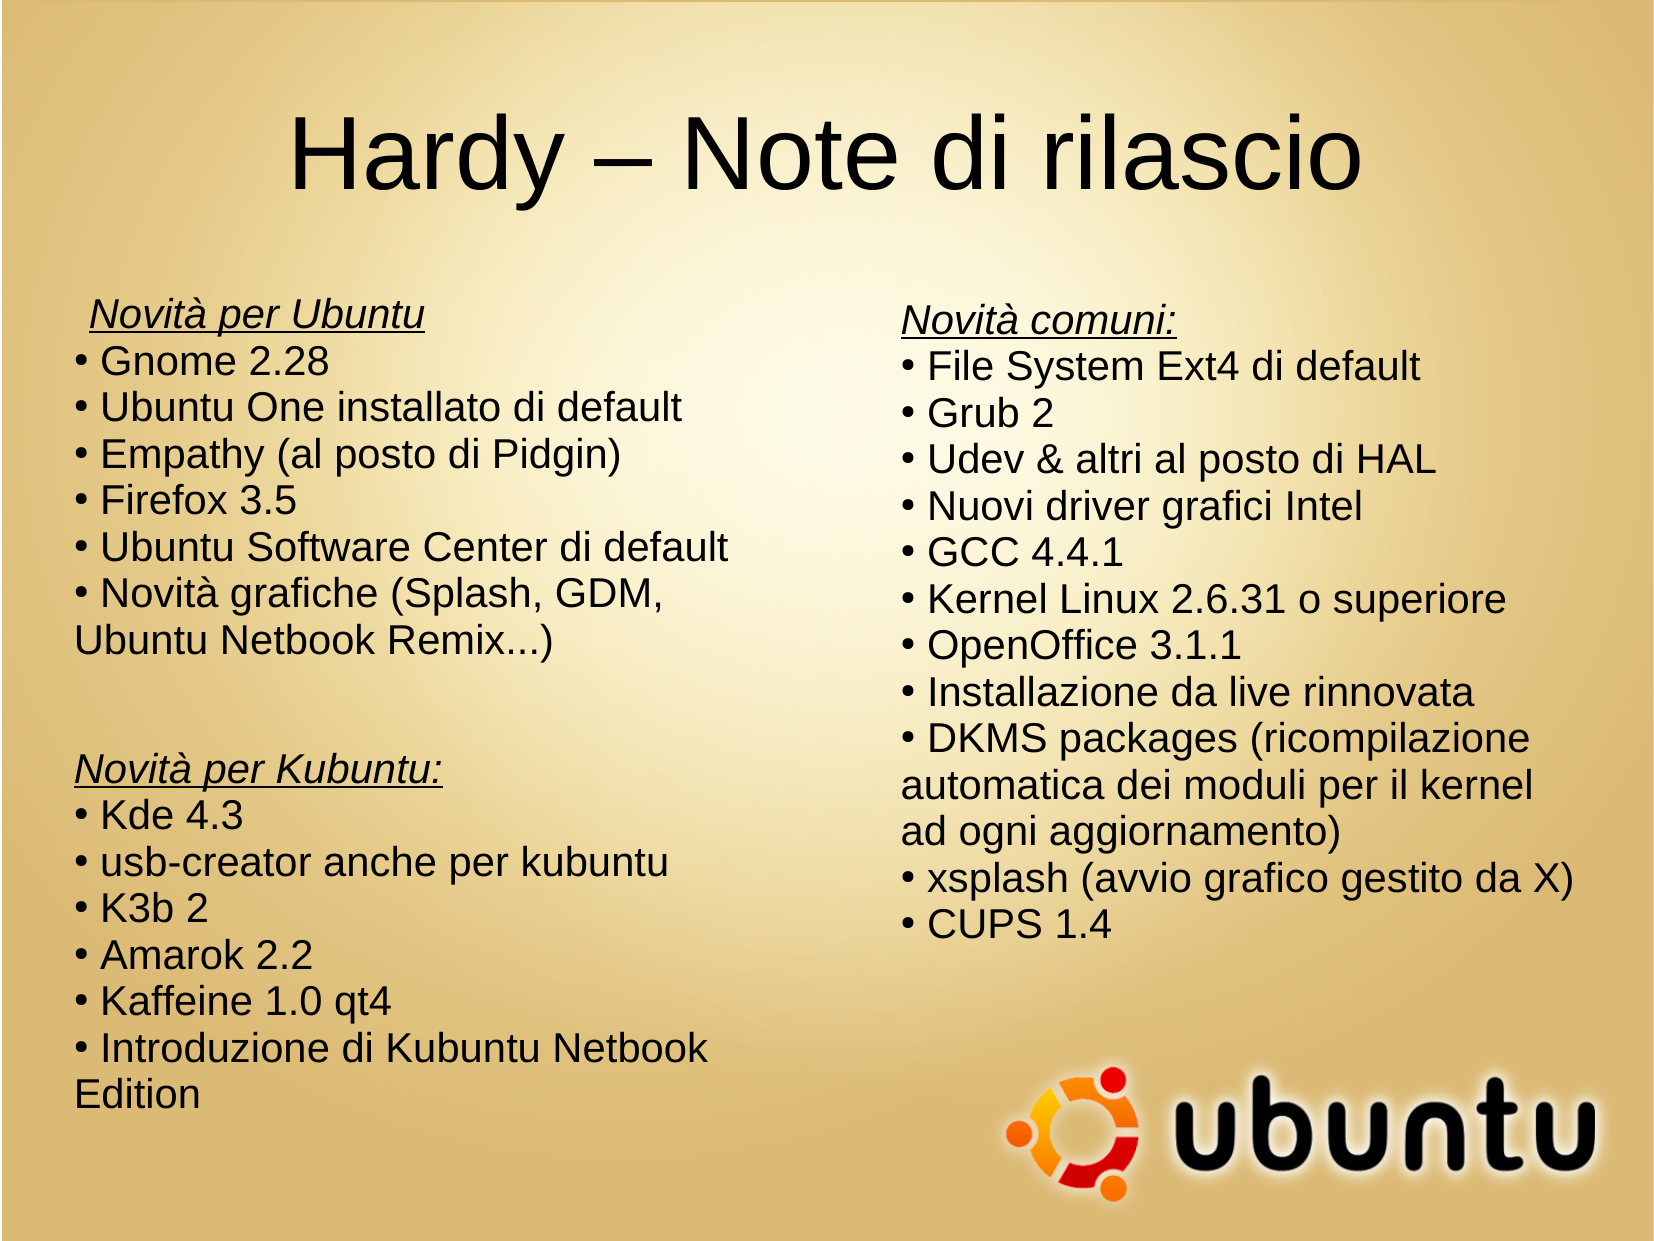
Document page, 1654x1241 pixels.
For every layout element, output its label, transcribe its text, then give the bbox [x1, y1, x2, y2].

title Hardy – Note di rilascio [82, 49, 1571, 257]
text_box Novità per Ubuntu Gnome 2.28 Ubuntu One installato di default Empathy (al posto di Pidgin) Firefox 3.5 Ubuntu Software Center di default Novità grafiche (Splash, GDM, Ubuntu Netbook Remix...) [59, 283, 798, 727]
text_box Novità comuni: File System Ext4 di default Grub 2 Udev & altri al posto di HAL Nuovi driver grafici Intel GCC 4.4.1 Kernel Linux 2.6.31 o superiore OpenOffice 3.1.1 Installazione da live rinnovata DKMS packages (ricompilazione automatica dei moduli per il kernel ad ogni aggiornamento) xsplash (avvio grafico gestito da X) CUPS 1.4 [885, 289, 1595, 1034]
picture [2, 0, 1654, 1241]
text_box Novità per Kubuntu: Kde 4.3 usb-creator anche per kubuntu K3b 2 Amarok 2.2 Kaffeine 1.0 qt4 Introduzione di Kubuntu Netbook Edition [59, 738, 739, 1223]
